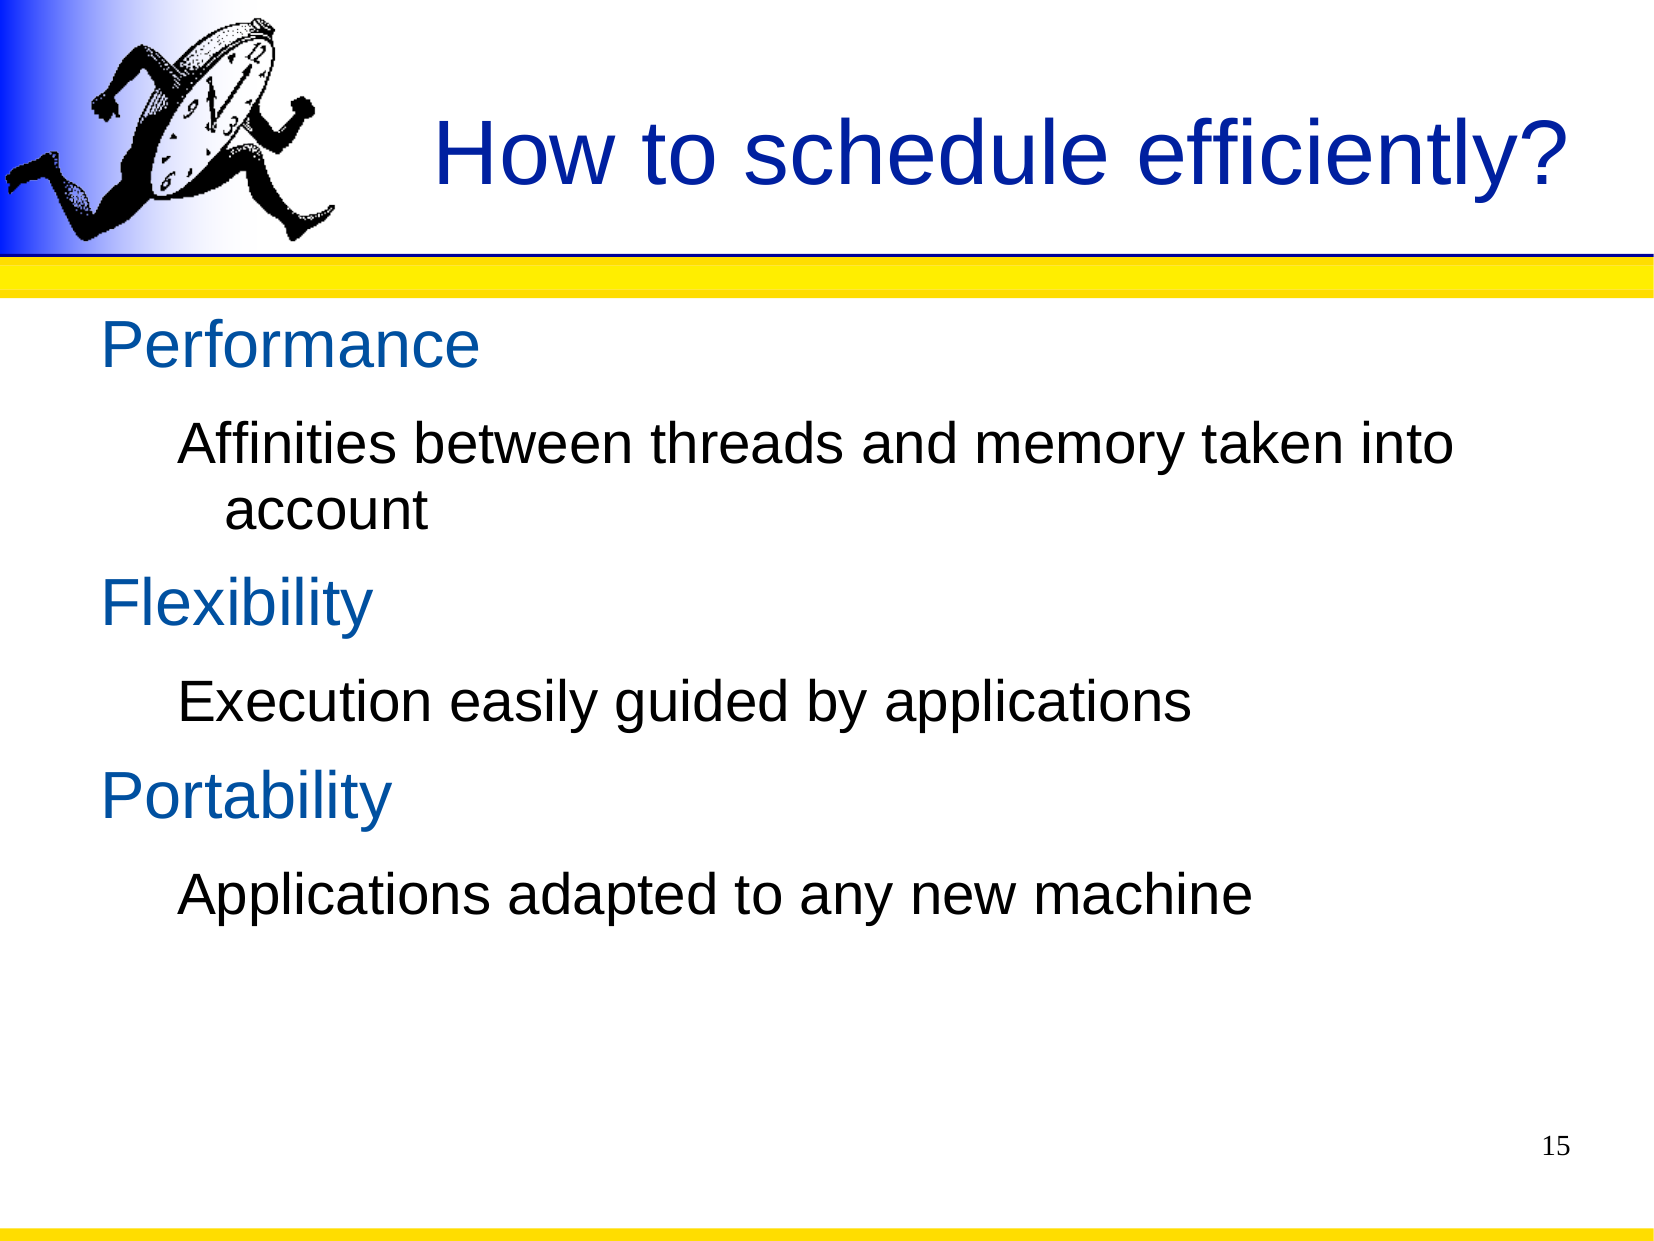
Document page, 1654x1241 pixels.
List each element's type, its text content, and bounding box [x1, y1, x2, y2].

title How to schedule efficiently? [372, 56, 1571, 250]
picture [4, 9, 343, 253]
list Performance Affinities between threads and memory taken into account Flexibility Execution easily guided by applications Portability Applications adapted to any new machine [82, 307, 1571, 1111]
